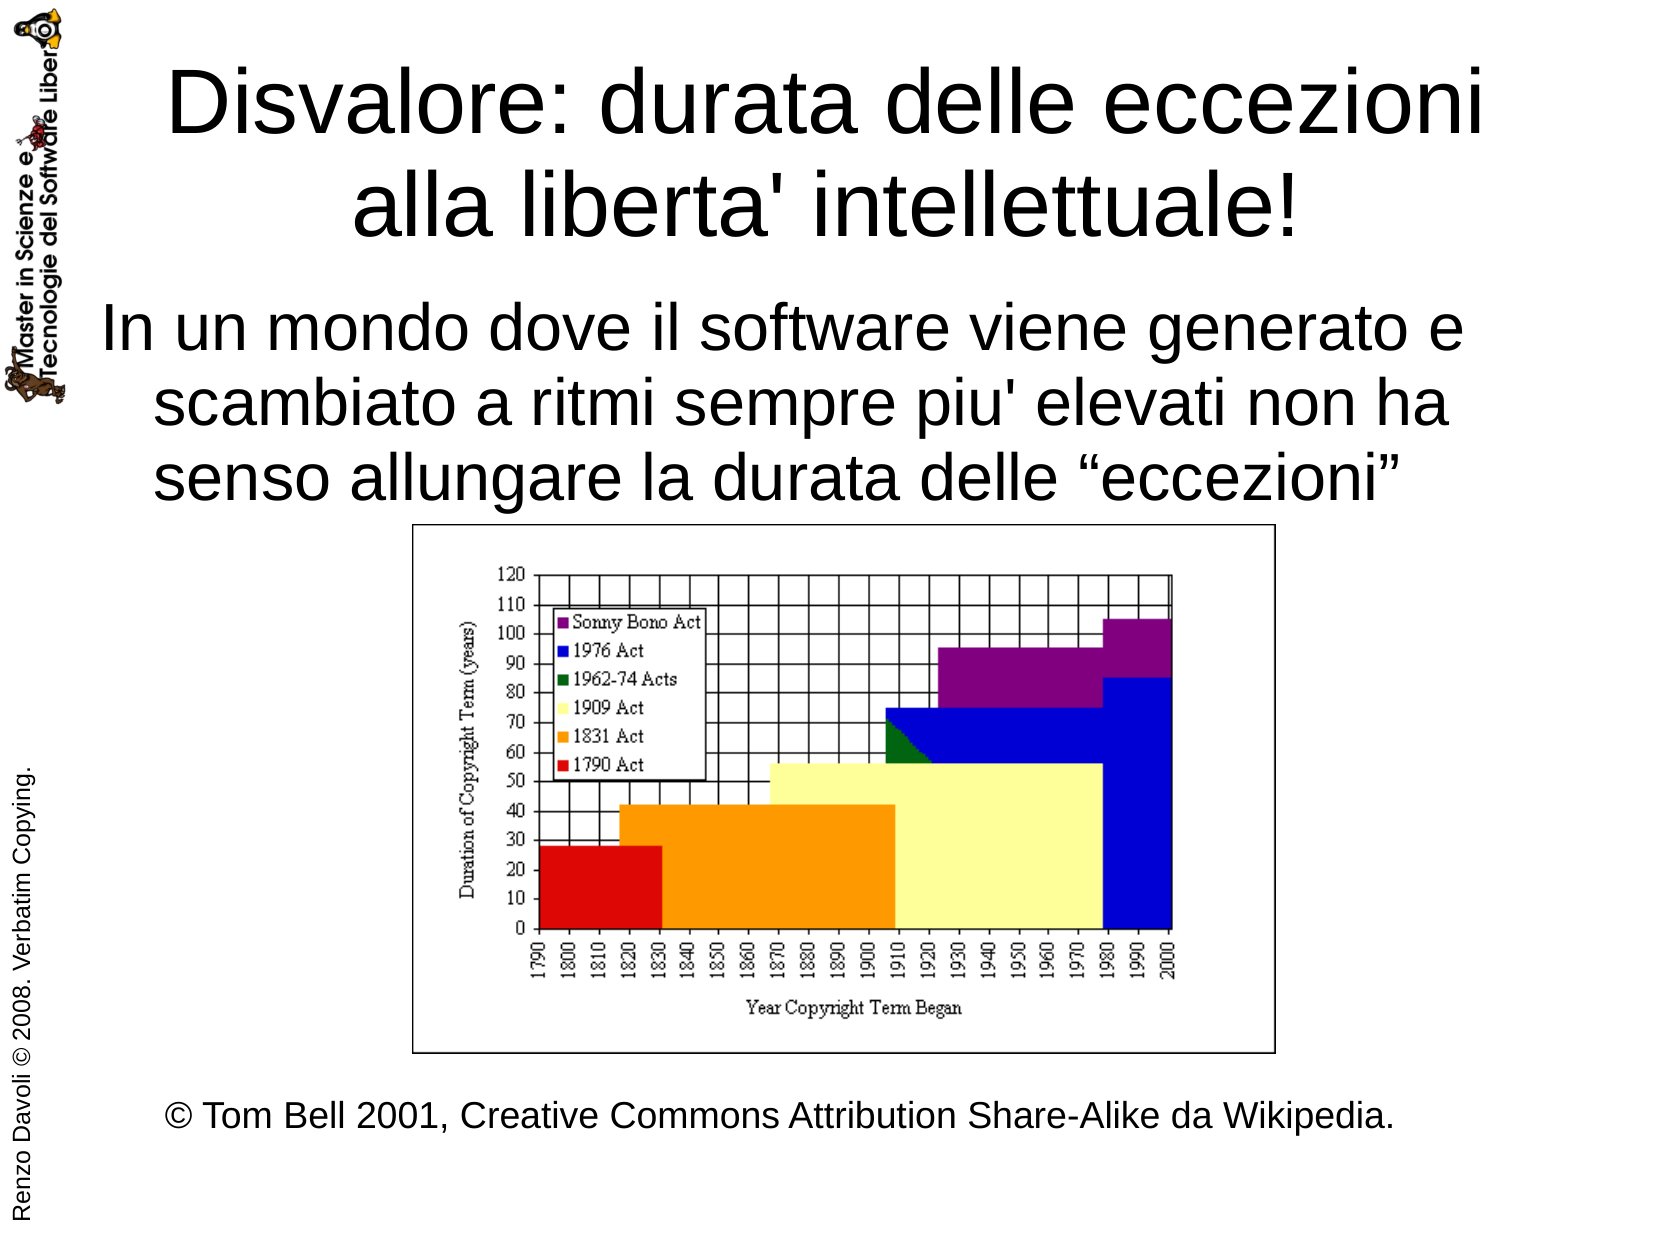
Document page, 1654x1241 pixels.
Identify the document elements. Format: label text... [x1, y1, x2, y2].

picture [1, 2, 69, 413]
title Disvalore: durata delle eccezioni alla liberta' intellettuale! [82, 50, 1571, 256]
list In un mondo dove il software viene generato e scambiato a ritmi sempre piu' elevati non ha senso allungare la durata delle “eccezioni” [82, 290, 1571, 1094]
picture [412, 524, 1276, 1054]
text_box © Tom Bell 2001, Creative Commons Attribution Share-Alike da Wikipedia. [150, 1087, 1538, 1145]
